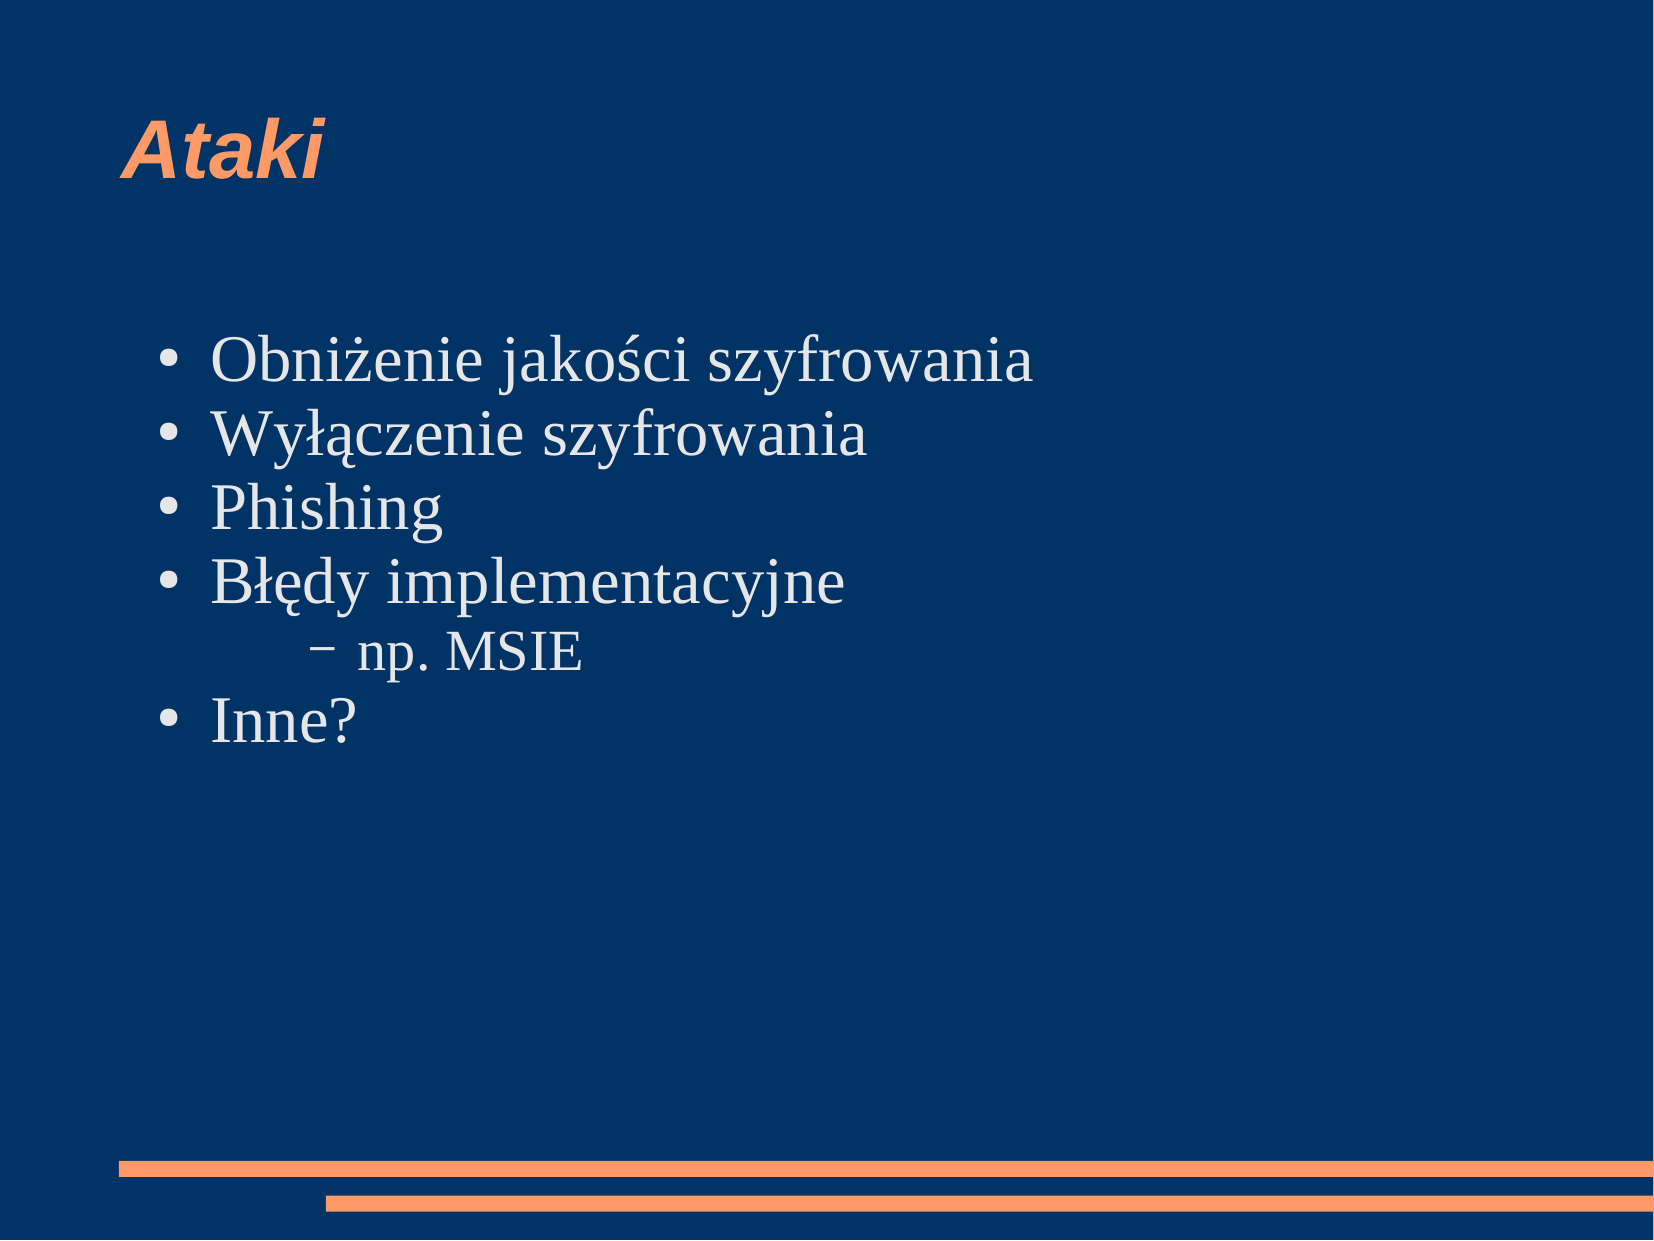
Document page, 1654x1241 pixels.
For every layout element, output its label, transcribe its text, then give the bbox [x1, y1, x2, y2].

list Obniżenie jakości szyfrowania Wyłączenie szyfrowania Phishing Błędy implementacyjne np. MSIE Inne? [121, 322, 1561, 1133]
title Ataki [121, 46, 1534, 254]
